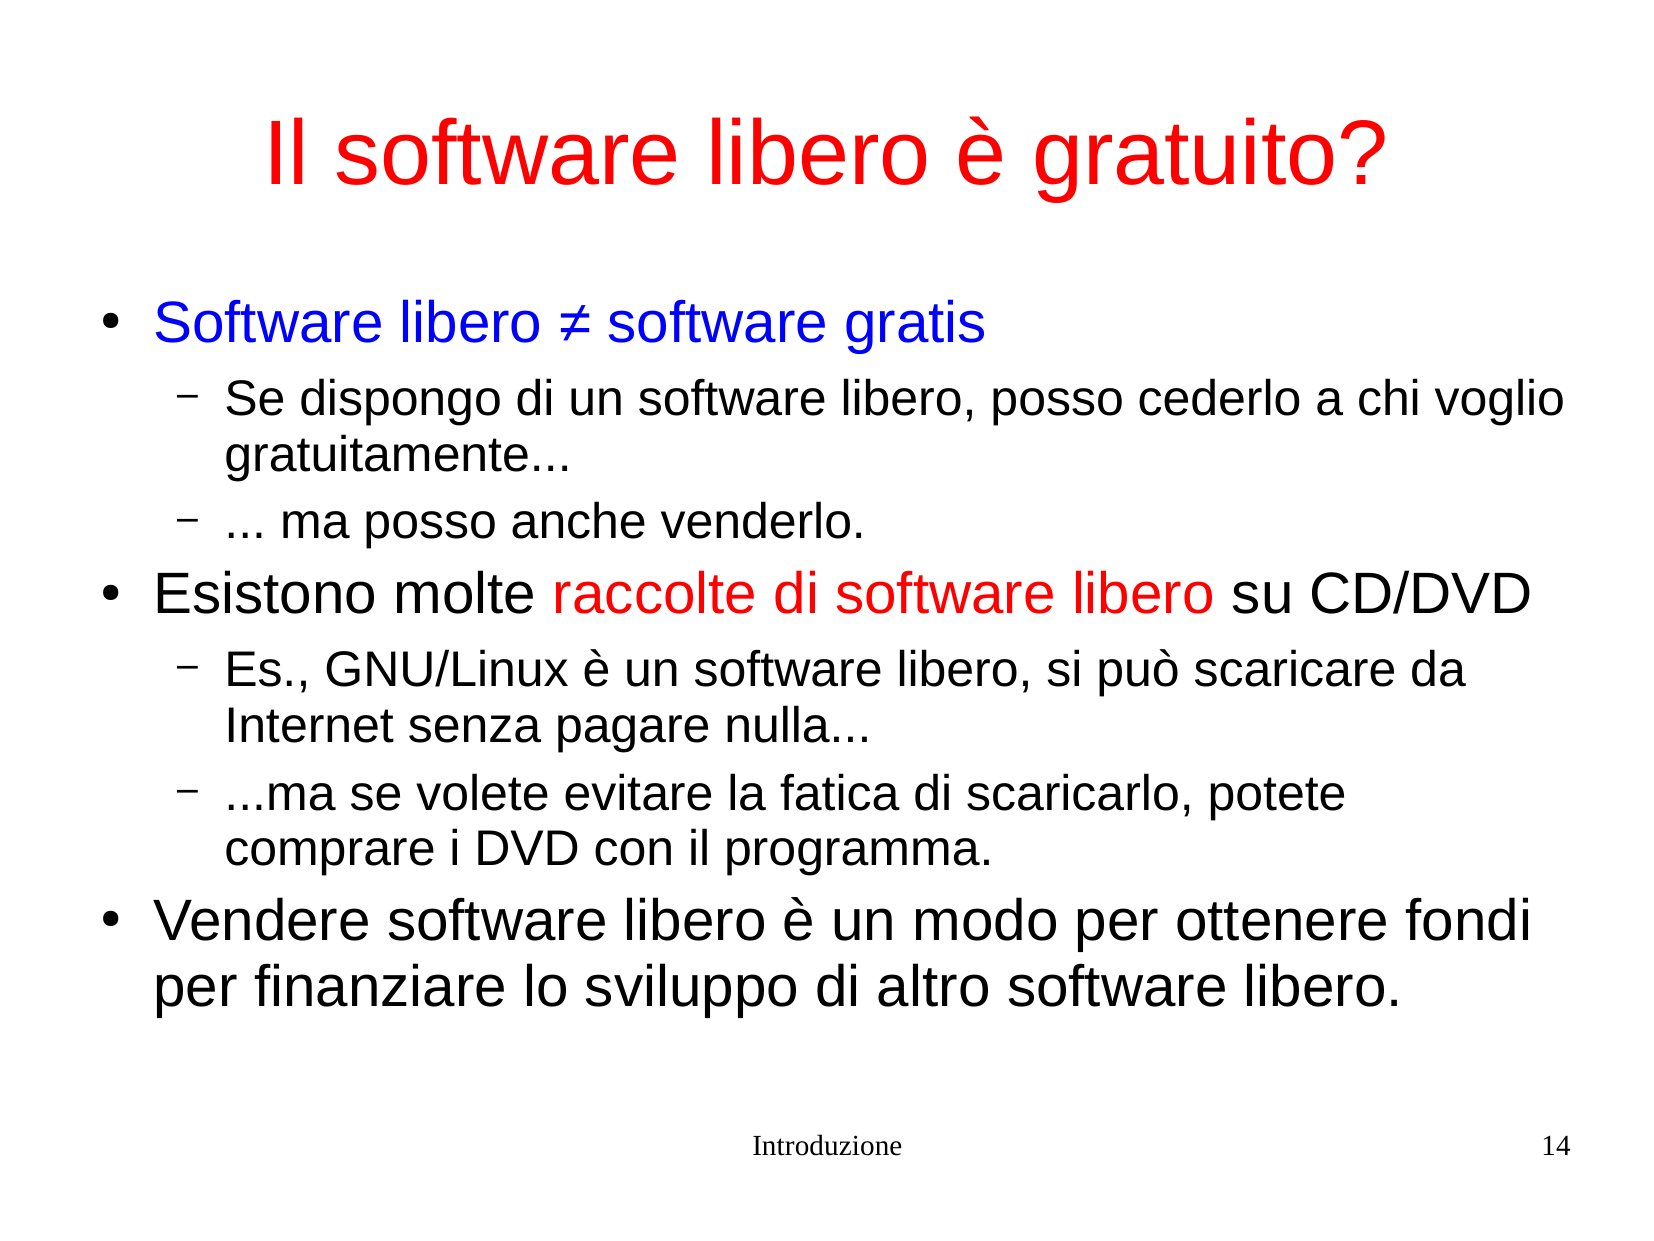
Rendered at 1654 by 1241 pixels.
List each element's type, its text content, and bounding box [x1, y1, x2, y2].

title Il software libero è gratuito? [82, 49, 1571, 257]
list Software libero ≠ software gratis Se dispongo di un software libero, posso cederlo a chi voglio gratuitamente... ... ma posso anche venderlo. Esistono molte raccolte di software libero su CD/DVD Es., GNU/Linux è un software libero, si può scaricare da Internet senza pagare nulla... ...ma se volete evitare la fatica di scaricarlo, potete comprare i DVD con il programma. Vendere software libero è un modo per ottenere fondi per finanziare lo sviluppo di altro software libero. [82, 290, 1571, 1109]
